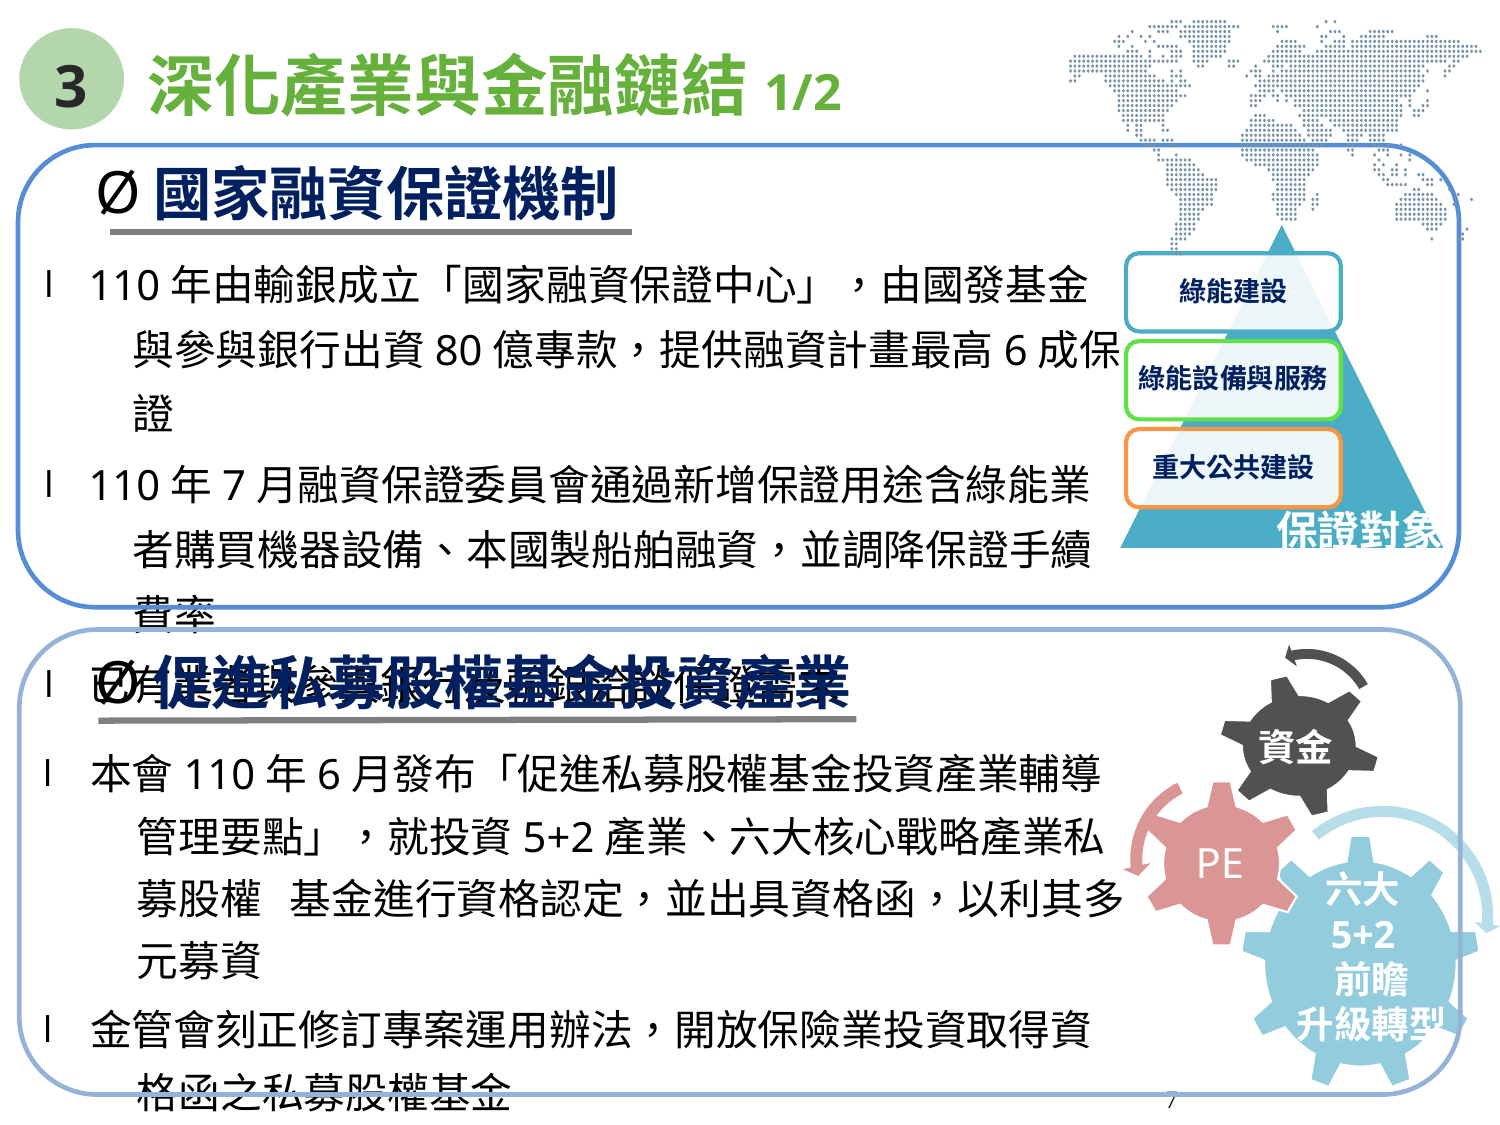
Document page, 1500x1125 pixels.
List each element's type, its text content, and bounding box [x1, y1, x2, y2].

text_box [1417, 34, 1429, 58]
text_box [1355, 84, 1363, 132]
text_box [1223, 19, 1235, 54]
text_box [1298, 74, 1310, 78]
text_box [1364, 69, 1376, 73]
text_box [1280, 168, 1288, 216]
text_box [1466, 931, 1480, 957]
text_box [1170, 19, 1178, 29]
text_box [1430, 192, 1438, 216]
text_box [1342, 84, 1354, 132]
text_box [1267, 168, 1275, 182]
text_box [1333, 39, 1341, 58]
text_box [1368, 133, 1376, 142]
text_box 資金 [1228, 716, 1363, 777]
text_box [1364, 79, 1376, 83]
text_box [1289, 168, 1297, 216]
text_box [1170, 168, 1178, 197]
text_box [1386, 29, 1394, 34]
text_box [1417, 59, 1429, 63]
text_box [1276, 93, 1280, 103]
text_box [1280, 24, 1288, 29]
text_box [1320, 34, 1328, 44]
text_box [1311, 805, 1457, 851]
text_box [1082, 54, 1094, 58]
text_box [1417, 187, 1429, 216]
text_box [1179, 158, 1191, 162]
text_box [1170, 247, 1178, 256]
text_box [1439, 39, 1451, 58]
text_box 重大公共建設 [1126, 429, 1341, 508]
text_box [1245, 158, 1257, 162]
text_box [1355, 133, 1363, 142]
text_box [1258, 113, 1266, 132]
text_box [1289, 39, 1297, 58]
text_box [1386, 39, 1394, 58]
text_box 六大 5+2 前瞻 升級轉型 [1260, 858, 1457, 1055]
text_box [1320, 74, 1332, 78]
text_box [1363, 749, 1379, 772]
text_box [1342, 74, 1354, 78]
text_box 保證對象 [1260, 497, 1459, 564]
text_box [1298, 158, 1310, 162]
text_box [1245, 113, 1257, 132]
text_box [1430, 34, 1438, 58]
text_box [1236, 777, 1345, 817]
text_box [1417, 172, 1429, 187]
text_box [1245, 133, 1257, 142]
text_box [1179, 232, 1191, 236]
text_box [1170, 44, 1178, 58]
text_box [1342, 79, 1354, 83]
text_box [1104, 69, 1116, 73]
text_box [1179, 217, 1191, 221]
text_box [1245, 143, 1257, 147]
text_box [1395, 84, 1399, 132]
text_box [1320, 64, 1332, 68]
text_box [1252, 675, 1363, 716]
text_box [1280, 84, 1288, 103]
text_box [1298, 84, 1310, 132]
text_box [1320, 44, 1332, 58]
text_box [1245, 153, 1257, 157]
text_box [1342, 59, 1354, 63]
text_box [1117, 34, 1125, 49]
text_box [1289, 123, 1297, 132]
text_box [1179, 24, 1191, 44]
text_box [1104, 79, 1116, 83]
text_box [1333, 29, 1341, 34]
text_box 六大 5+2 前瞻 升級轉型 [1454, 858, 1466, 1055]
text_box [1126, 64, 1138, 68]
text_box [1082, 64, 1094, 68]
text_box PE [1166, 829, 1274, 896]
text_box 3 [17, 26, 126, 131]
text_box [1298, 133, 1306, 142]
text_box [1267, 118, 1275, 132]
text_box [1417, 217, 1429, 221]
text_box [1364, 64, 1376, 68]
text_box [1377, 133, 1385, 142]
text_box [1179, 222, 1191, 226]
text_box 促進私募股權基金投資產業 [80, 638, 927, 723]
text_box [1298, 148, 1310, 152]
text_box [1364, 84, 1376, 132]
text_box [1377, 168, 1385, 182]
text_box [1116, 508, 1260, 551]
text_box [1139, 133, 1147, 142]
text_box [1399, 39, 1407, 58]
text_box [1082, 59, 1094, 63]
text_box [1267, 133, 1275, 142]
text_box [1201, 172, 1213, 212]
text_box [1463, 840, 1500, 934]
text_box [1104, 64, 1116, 68]
text_box [1342, 34, 1354, 58]
text_box [1139, 84, 1147, 132]
text_box [1126, 84, 1138, 132]
text_box [1241, 931, 1260, 959]
text_box [1298, 79, 1310, 83]
text_box 本會110年6月發布「促進私募股權基金投資產業輔導管理要點」，就投資5+2產業、六大核心戰略產業私募股權 基金進行資格認定，並出具資格函，以利其多元募資 金管會刻正修訂專案運用辦法，開放保險業投資取得資格函之私募股權基金 [28, 727, 1149, 1072]
text_box [1170, 84, 1178, 108]
text_box [1399, 192, 1407, 216]
text_box [1412, 108, 1416, 118]
text_box [1104, 59, 1116, 63]
text_box [1342, 69, 1354, 73]
text_box [1320, 84, 1332, 123]
text_box [1280, 39, 1288, 58]
text_box [1285, 644, 1368, 690]
text_box [1408, 84, 1416, 108]
text_box [1179, 93, 1187, 98]
text_box [1298, 69, 1310, 73]
text_box [1399, 84, 1407, 98]
text_box [1311, 133, 1319, 142]
text_box [1417, 98, 1429, 118]
text_box [1311, 49, 1319, 58]
text_box 110年由輸銀成立「國家融資保證中心」，由國發基金 與參與銀行出資80億專款，提供融資計畫最高6成保證 110年7月融資保證委員會通過新增保證用途含綠能業者購買機器設備、本國製船舶融資，並調降保證手續費率 已有業者與參與銀行及輸銀洽談保證需求 [29, 236, 1140, 604]
text_box [1311, 192, 1319, 212]
text_box [1355, 34, 1363, 58]
text_box [1179, 168, 1191, 216]
text_box [1267, 84, 1275, 98]
text_box [1126, 44, 1138, 58]
text_box [1452, 197, 1456, 207]
text_box [1122, 781, 1297, 946]
text_box [1320, 59, 1332, 63]
text_box [1333, 84, 1341, 128]
text_box [1461, 44, 1473, 58]
text_box [1298, 143, 1310, 147]
text_box [1386, 84, 1394, 132]
text_box 國家融資保證機制 [80, 149, 880, 234]
text_box [1386, 177, 1394, 187]
text_box [1126, 69, 1138, 73]
text_box [1320, 133, 1332, 142]
text_box [1126, 59, 1138, 63]
text_box [1252, 1011, 1260, 1033]
text_box [1280, 133, 1288, 142]
text_box [1104, 54, 1116, 58]
text_box 綠能設備與服務 [1126, 341, 1341, 420]
text_box [1148, 24, 1156, 29]
text_box [1179, 84, 1191, 88]
text_box [1214, 177, 1218, 192]
text_box [1342, 64, 1354, 68]
text_box 綠能建設 [1126, 253, 1341, 332]
text_box 深化產業與金融鏈結1/2 [132, 36, 857, 131]
text_box [1179, 227, 1191, 231]
text_box [1192, 19, 1200, 58]
text_box [1320, 123, 1332, 132]
text_box [1289, 84, 1297, 108]
text_box [1320, 79, 1332, 83]
text_box [1377, 29, 1385, 58]
text_box [1298, 44, 1310, 58]
text_box [1408, 187, 1416, 216]
text_box [1258, 133, 1266, 142]
text_box [1298, 153, 1310, 157]
text_box [1214, 19, 1222, 58]
text_box [1108, 84, 1116, 93]
text_box [1082, 69, 1094, 73]
text_box [1364, 59, 1376, 63]
text_box [1267, 49, 1275, 58]
text_box [1126, 74, 1138, 78]
text_box [1364, 29, 1376, 58]
text_box [1364, 74, 1376, 78]
text_box [1347, 835, 1374, 858]
text_box [1271, 192, 1275, 202]
text_box [1310, 1055, 1411, 1087]
text_box [1280, 123, 1288, 132]
text_box [1249, 93, 1257, 108]
text_box [1474, 44, 1482, 54]
text_box [1289, 133, 1297, 142]
text_box [1219, 719, 1228, 740]
text_box [1298, 163, 1310, 167]
text_box [1148, 84, 1156, 123]
text_box [1298, 64, 1310, 68]
text_box [1258, 84, 1266, 103]
text_box [1179, 163, 1191, 167]
text_box [1245, 148, 1257, 152]
text_box [1399, 182, 1407, 187]
text_box [1165, 168, 1169, 187]
text_box [1104, 74, 1116, 78]
text_box [1298, 168, 1310, 207]
text_box [1346, 133, 1354, 142]
text_box [1408, 39, 1416, 58]
text_box [1192, 168, 1200, 216]
text_box [1399, 103, 1403, 118]
text_box [1452, 39, 1460, 58]
text_box [1311, 84, 1319, 132]
text_box [1320, 69, 1332, 73]
text_box [1377, 84, 1385, 132]
text_box [1439, 202, 1447, 216]
text_box [1201, 19, 1213, 58]
text_box [1161, 44, 1169, 49]
text_box [1126, 79, 1138, 83]
text_box [1161, 24, 1169, 34]
text_box [1265, 217, 1299, 253]
text_box [1157, 84, 1169, 132]
text_box [1430, 177, 1434, 187]
text_box [1298, 59, 1310, 63]
text_box [1177, 329, 1421, 497]
text_box [1117, 84, 1125, 123]
